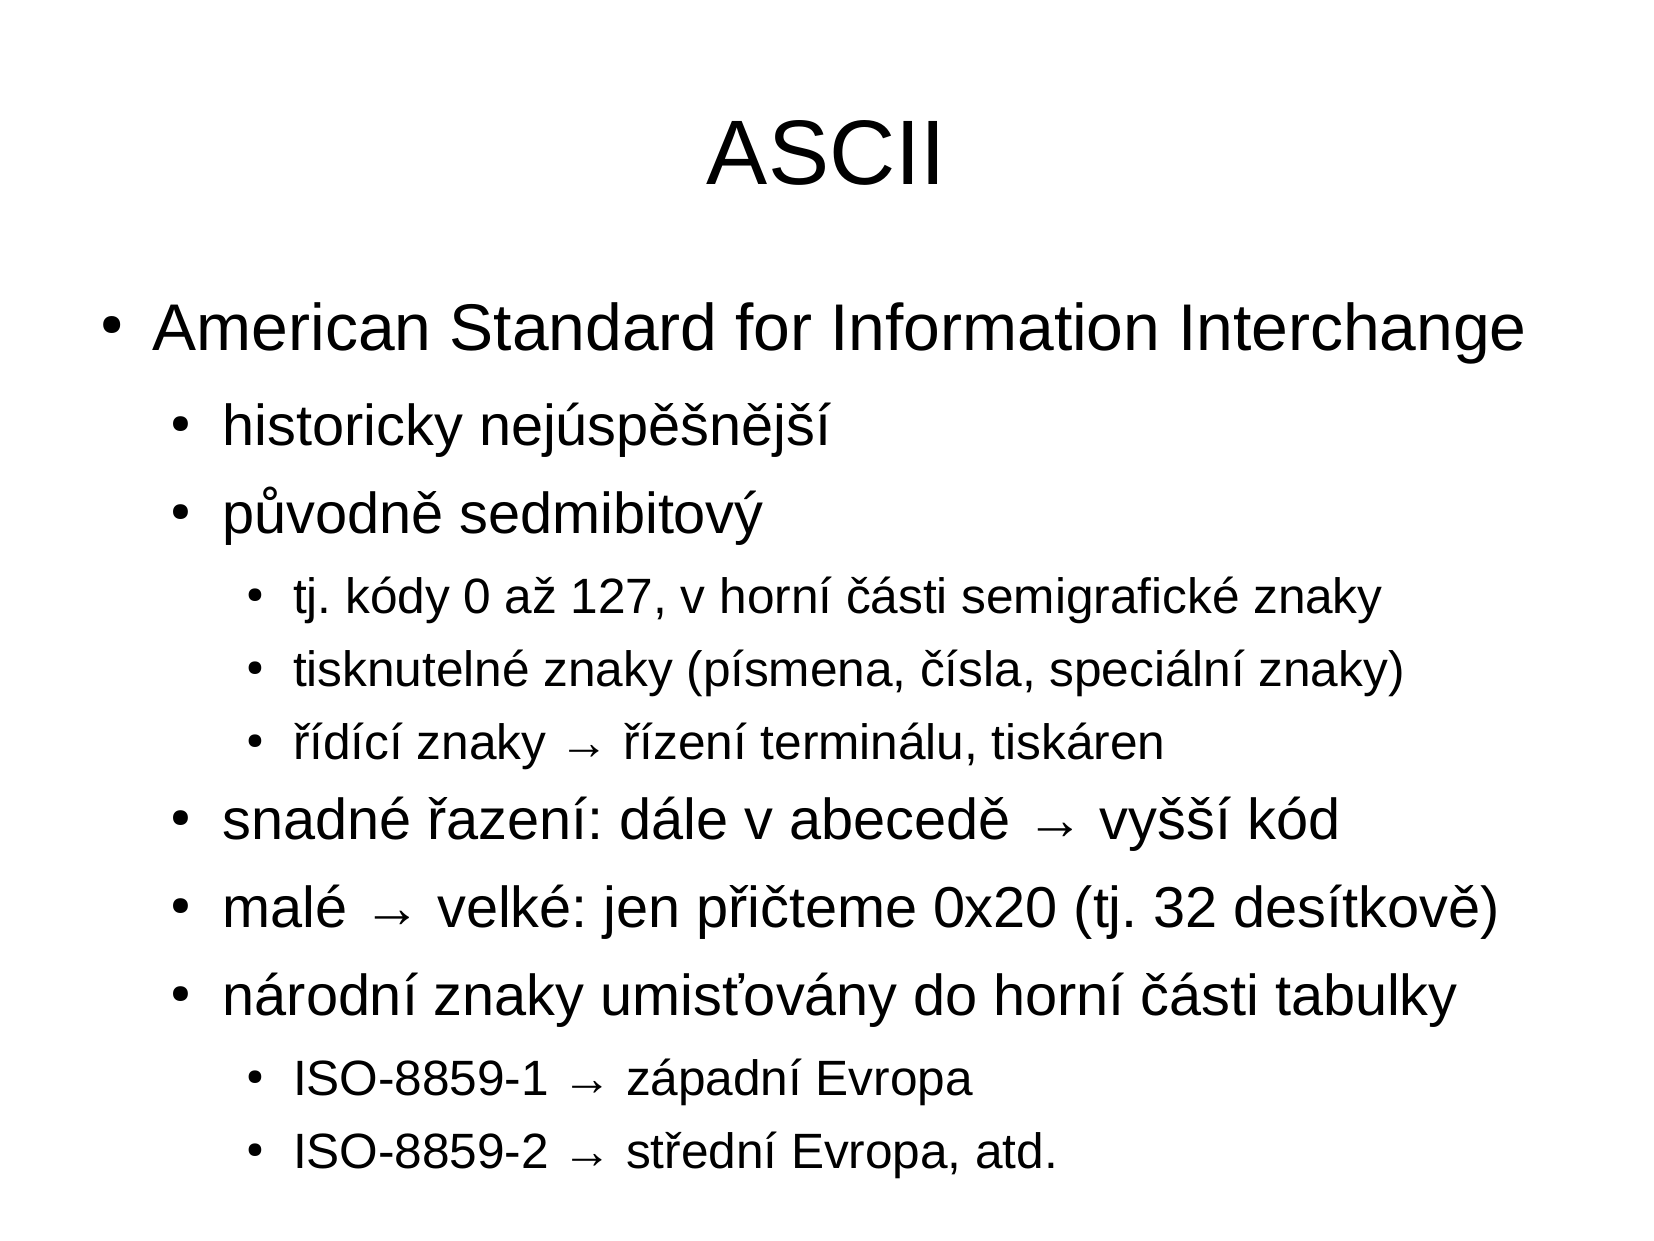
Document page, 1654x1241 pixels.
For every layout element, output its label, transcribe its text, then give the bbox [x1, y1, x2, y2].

list American Standard for Information Interchange historicky nejúspěšnější původně sedmibitový tj. kódy 0 až 127, v horní části semigrafické znaky tisknutelné znaky (písmena, čísla, speciální znaky) řídící znaky → řízení terminálu, tiskáren snadné řazení: dále v abecedě → vyšší kód malé → velké: jen přičteme 0x20 (tj. 32 desítkově) národní znaky umisťovány do horní části tabulky ISO-8859-1 → západní Evropa ISO-8859-2 → střední Evropa, atd. [82, 290, 1571, 1182]
title ASCII [82, 49, 1571, 257]
